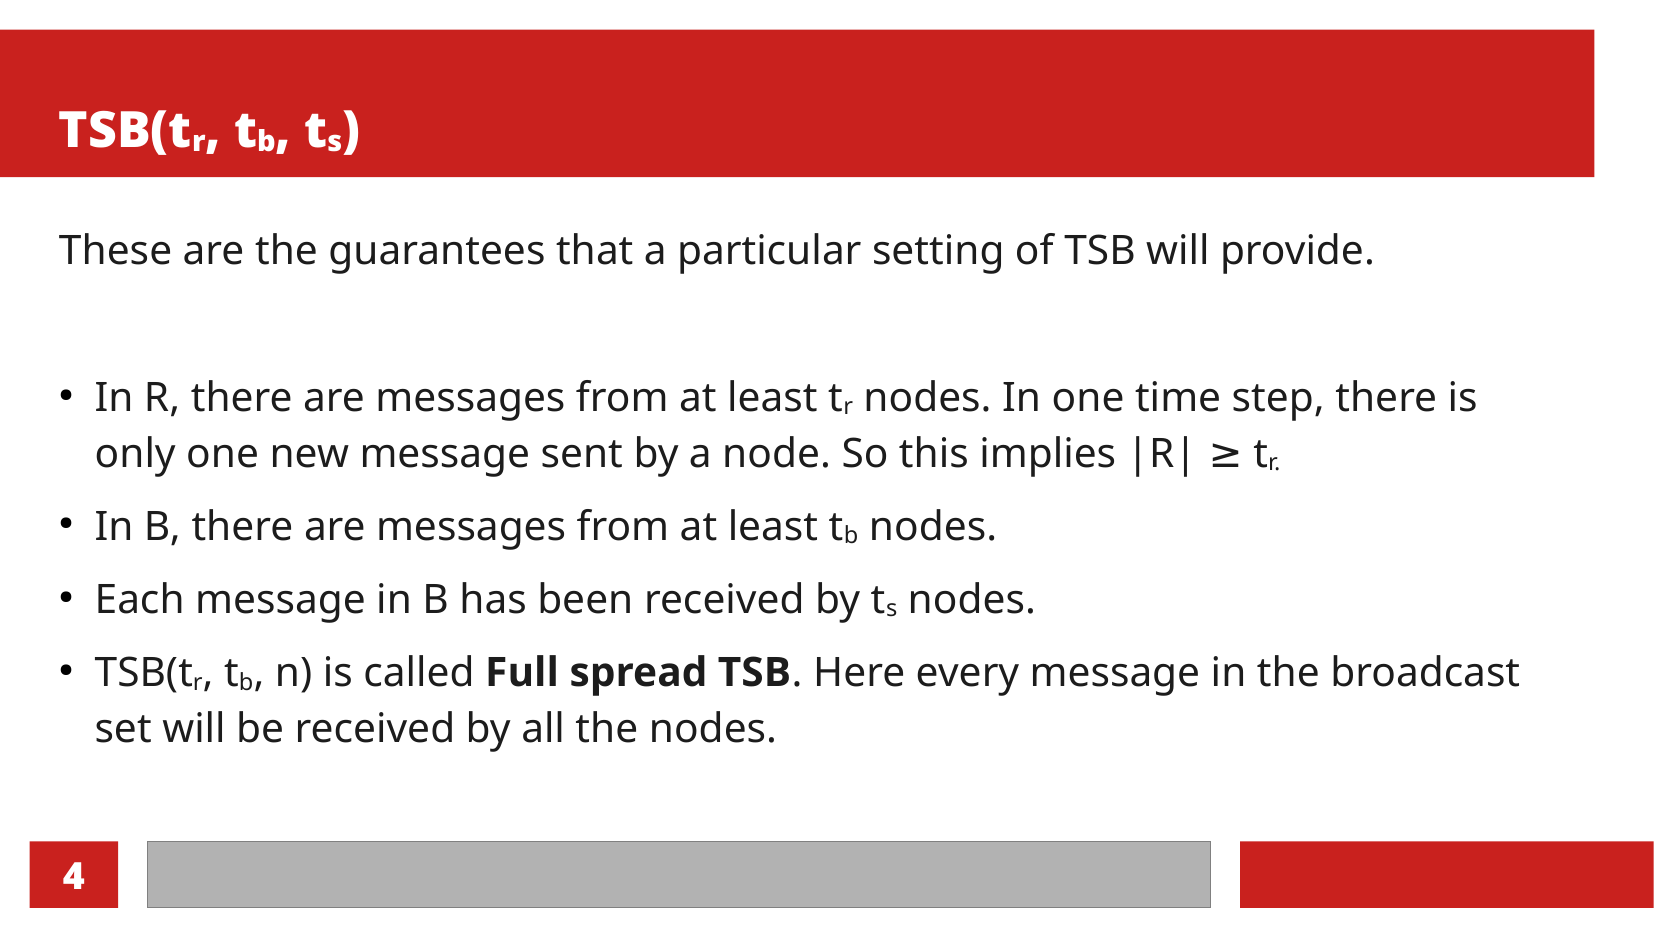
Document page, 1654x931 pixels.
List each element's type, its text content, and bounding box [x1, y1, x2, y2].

list These are the guarantees that a particular setting of TSB will provide. In R, there are messages from at least tr nodes. In one time step, there is only one new message sent by a node. So this implies |R| ≥ tr. In B, there are messages from at least tb nodes. Each message in B has been received by ts nodes. TSB(tr, tb, n) is called Full spread TSB. Here every message in the broadcast set will be received by all the nodes. [59, 221, 1565, 798]
title TSB(tr, tb, ts) [59, 44, 1595, 163]
